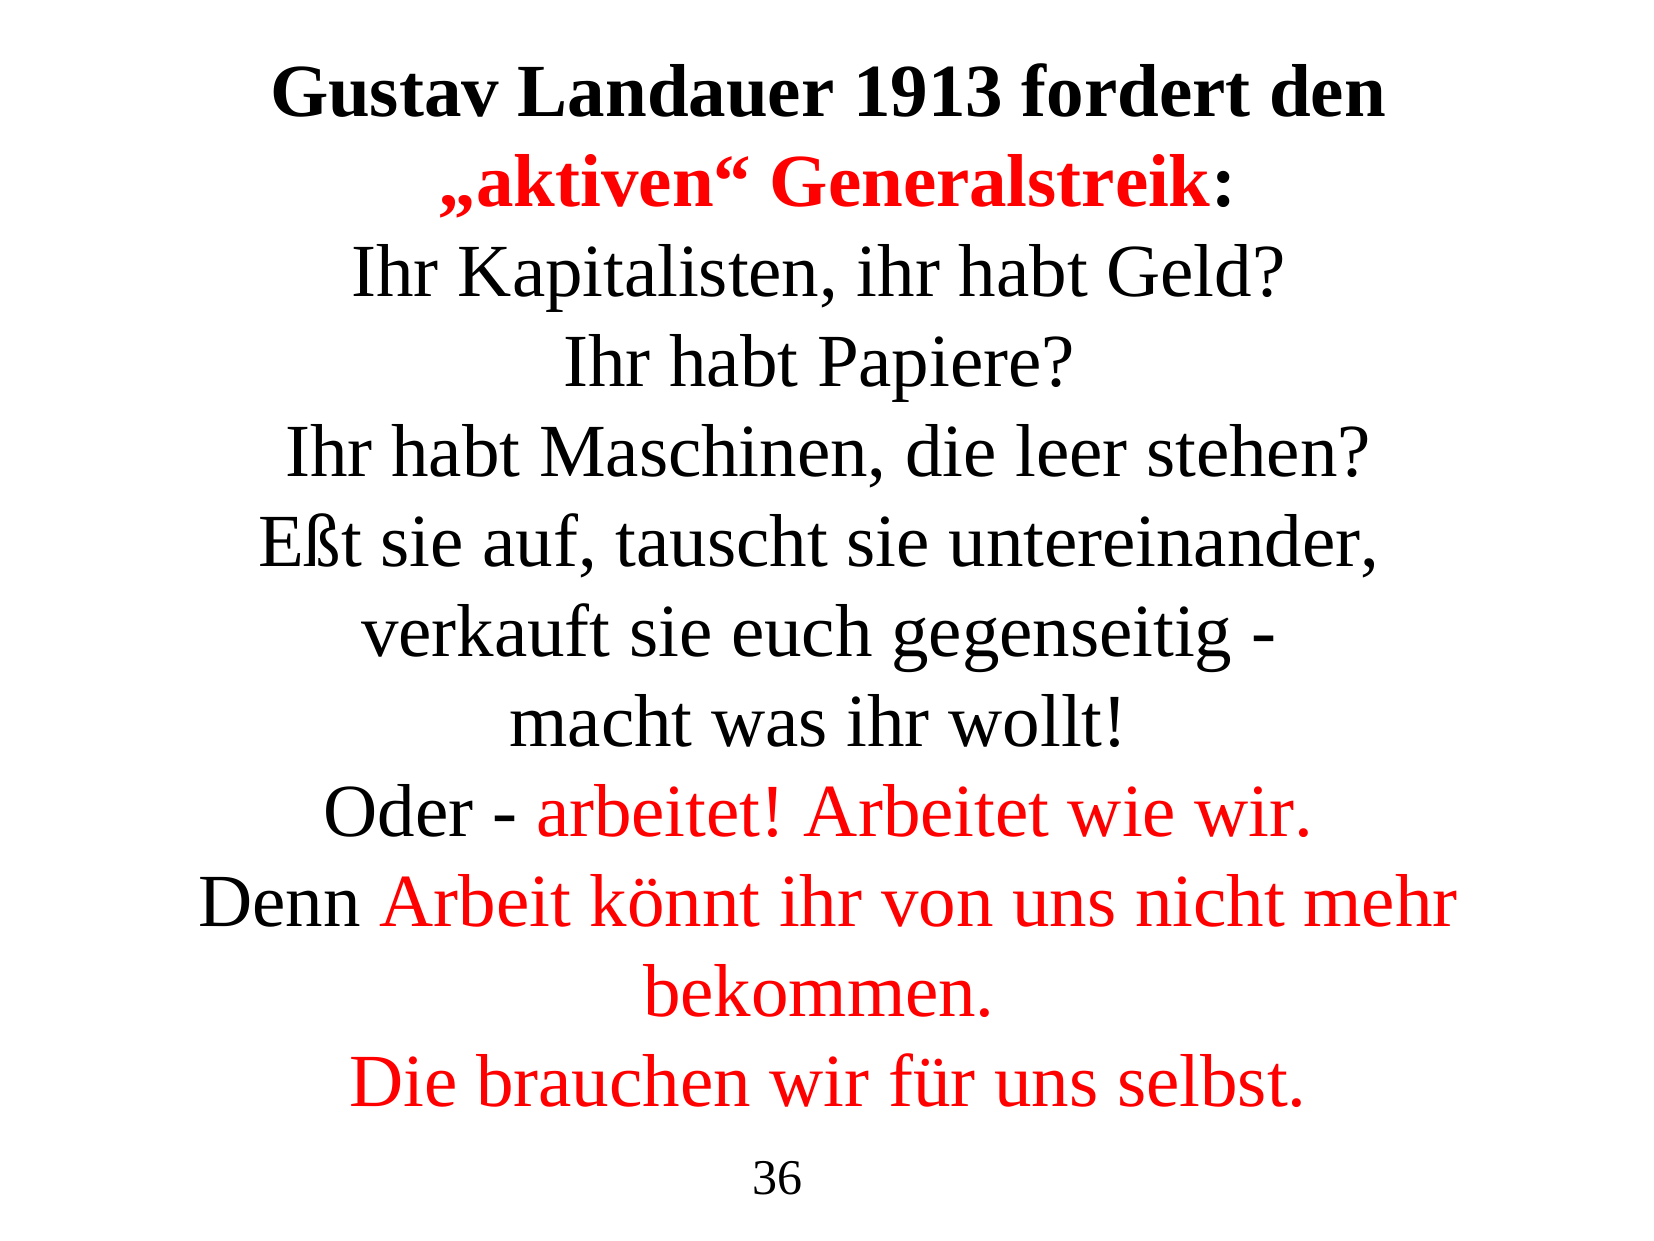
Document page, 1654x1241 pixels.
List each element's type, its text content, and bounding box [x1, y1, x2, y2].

text_box <Nummer> [752, 1144, 962, 1205]
text_box Gustav Landauer 1913 fordert den „aktiven“ Generalstreik: Ihr Kapitalisten, ihr habt Geld? Ihr habt Papiere? Ihr habt Maschinen, die leer stehen? Eßt sie auf, tauscht sie untereinander, verkauft sie euch gegenseitig - macht was ihr wollt! Oder - arbeitet! Arbeitet wie wir. Denn Arbeit könnt ihr von uns nicht mehr bekommen. Die brauchen wir für uns selbst. [38, 41, 1619, 1122]
